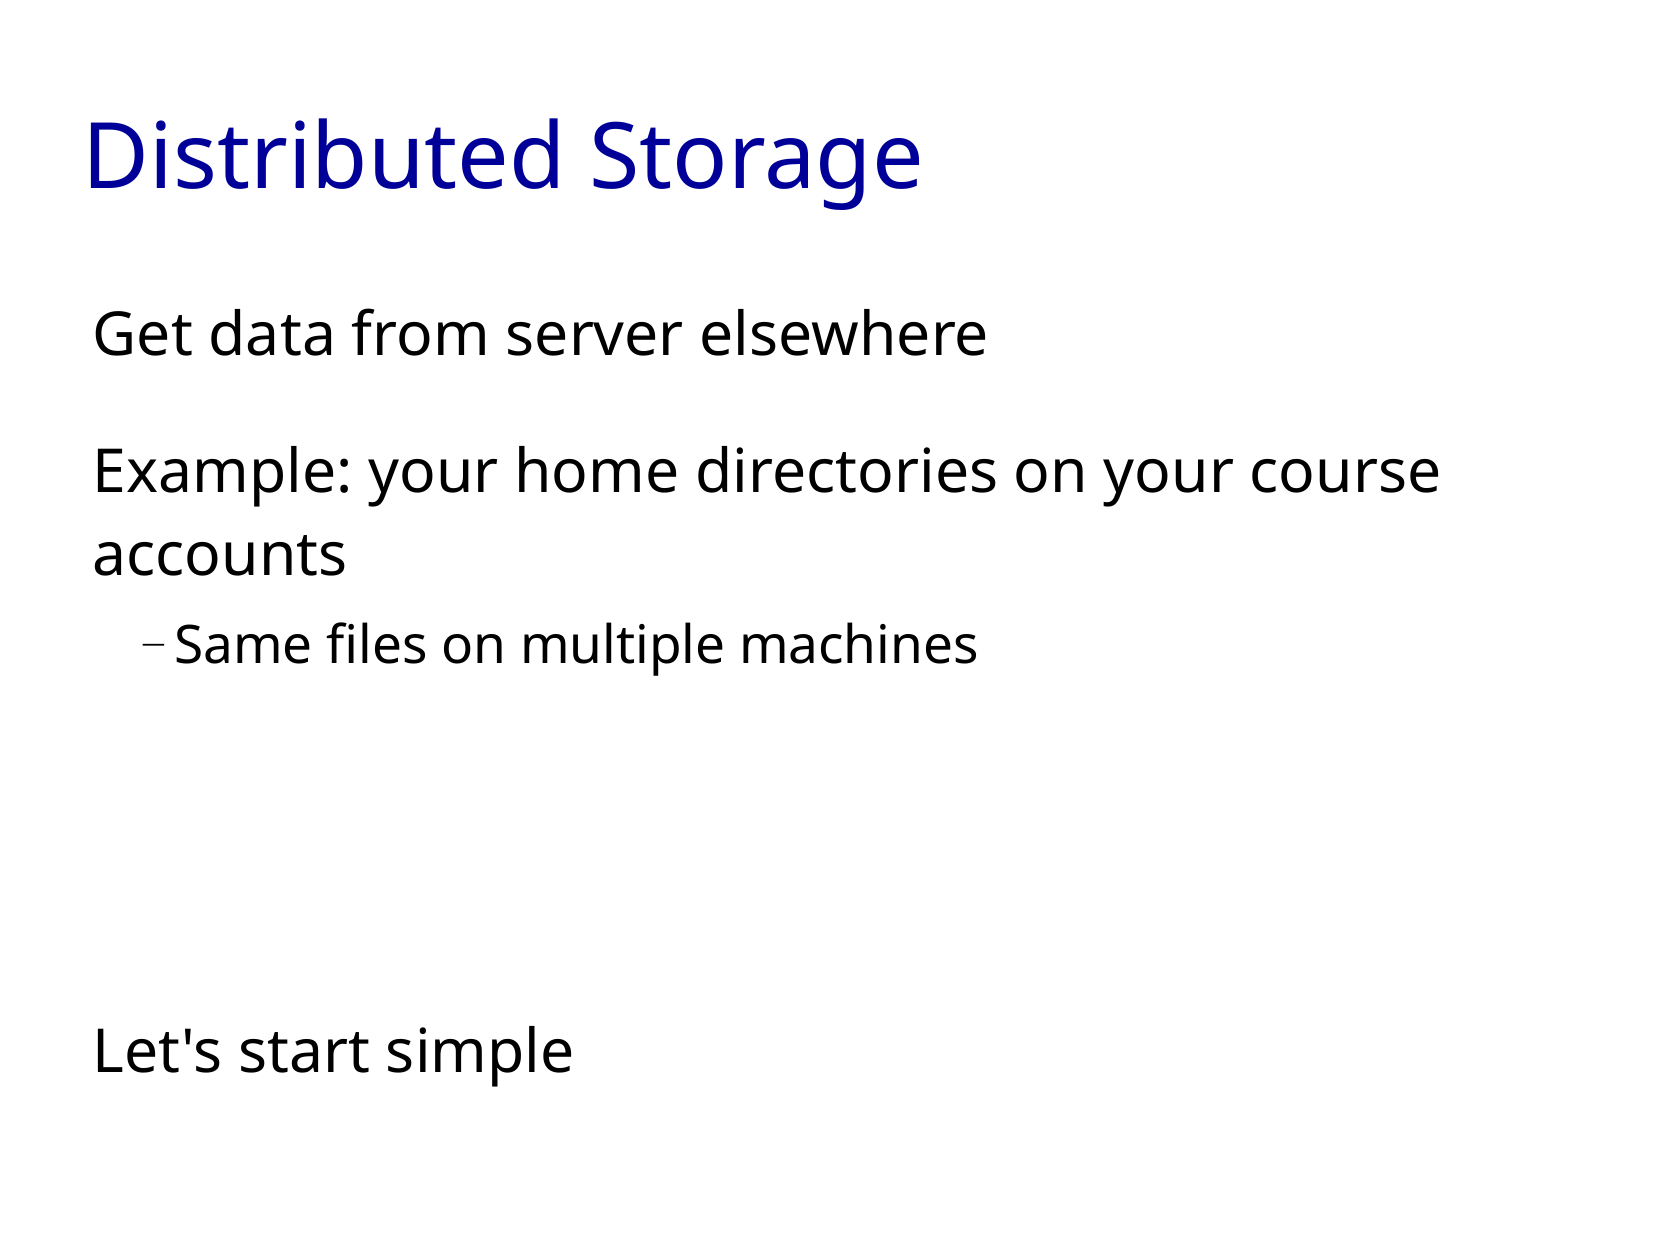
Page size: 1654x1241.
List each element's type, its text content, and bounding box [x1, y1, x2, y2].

title Distributed Storage [82, 49, 1571, 257]
list Get data from server elsewhere Example: your home directories on your course accounts Same files on multiple machines Let's start simple [60, 290, 1571, 1096]
